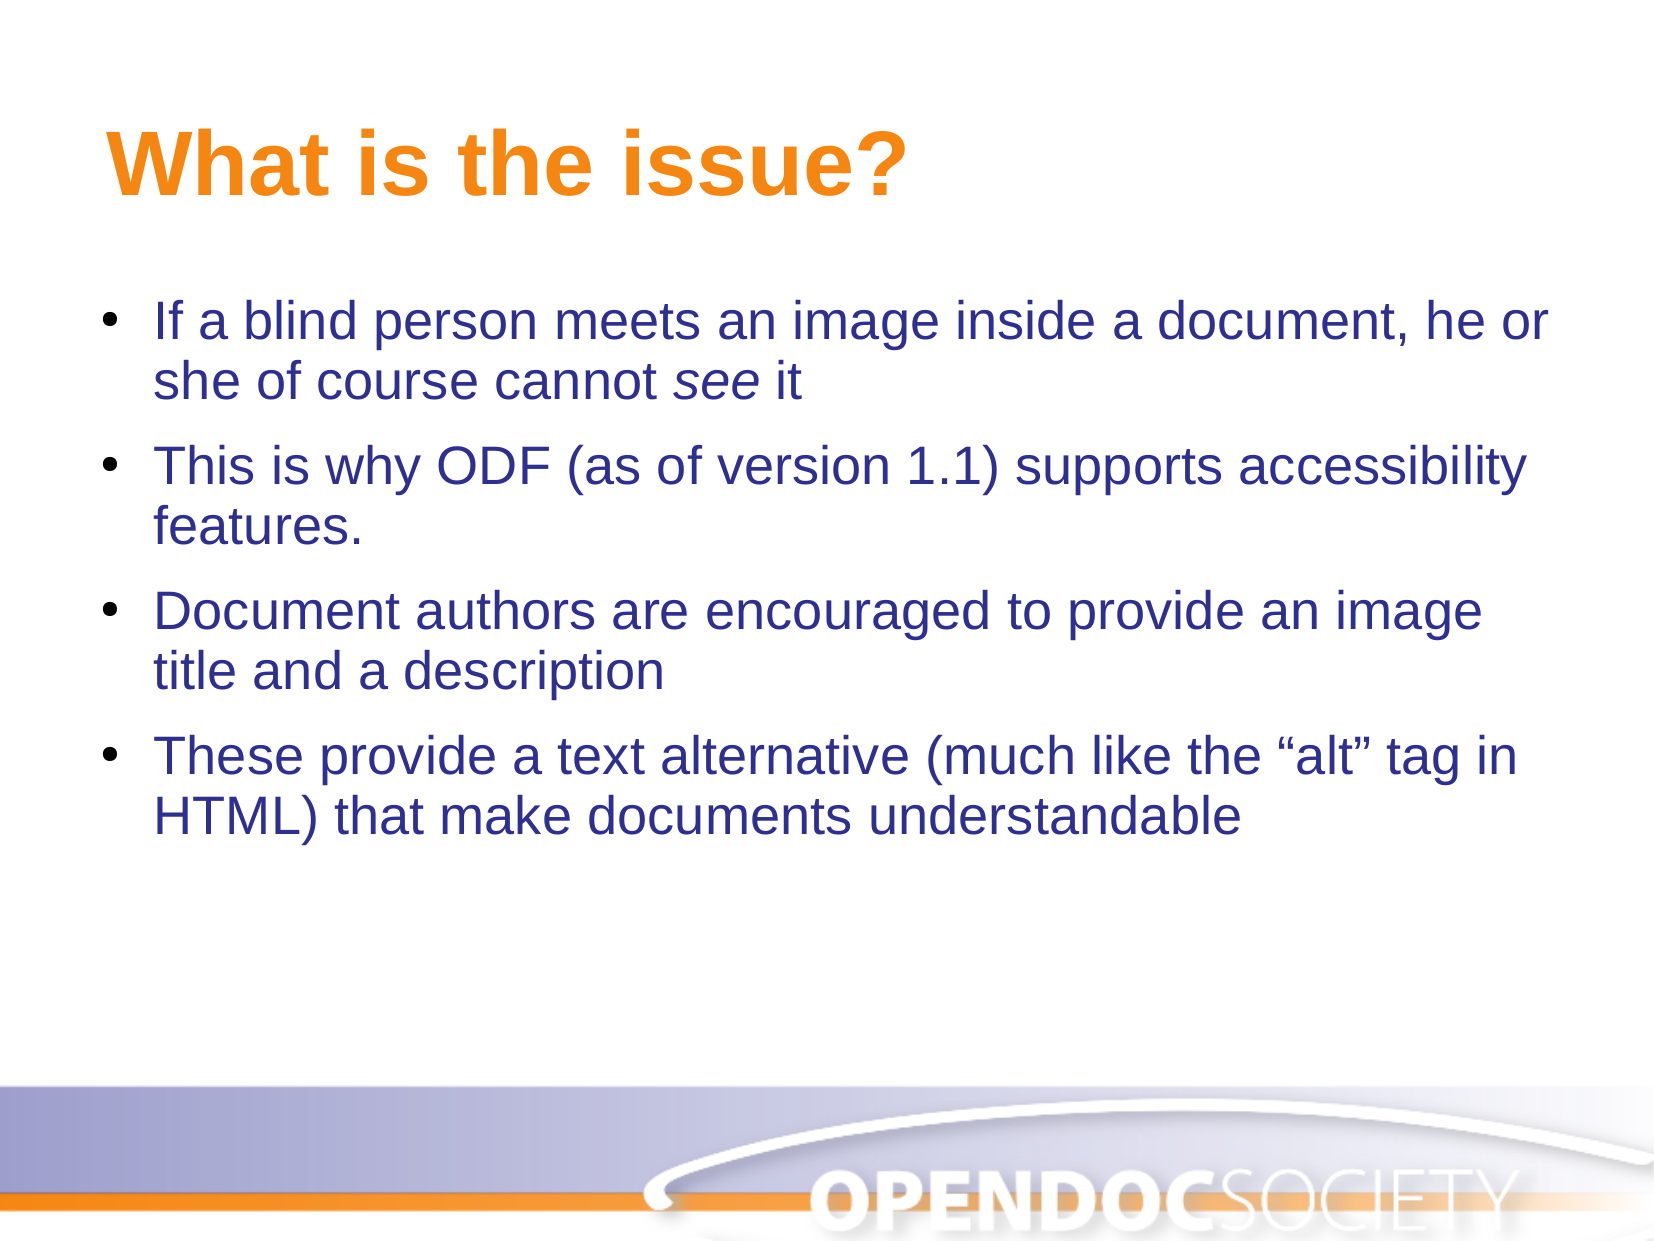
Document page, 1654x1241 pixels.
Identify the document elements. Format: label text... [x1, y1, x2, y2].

title What is the issue? [106, 108, 1595, 219]
list If a blind person meets an image inside a document, he or she of course cannot see it This is why ODF (as of version 1.1) supports accessibility features. Document authors are encouraged to provide an image title and a description These provide a text alternative (much like the “alt” tag in HTML) that make documents understandable [82, 290, 1571, 1109]
picture [0, 0, 1654, 1241]
